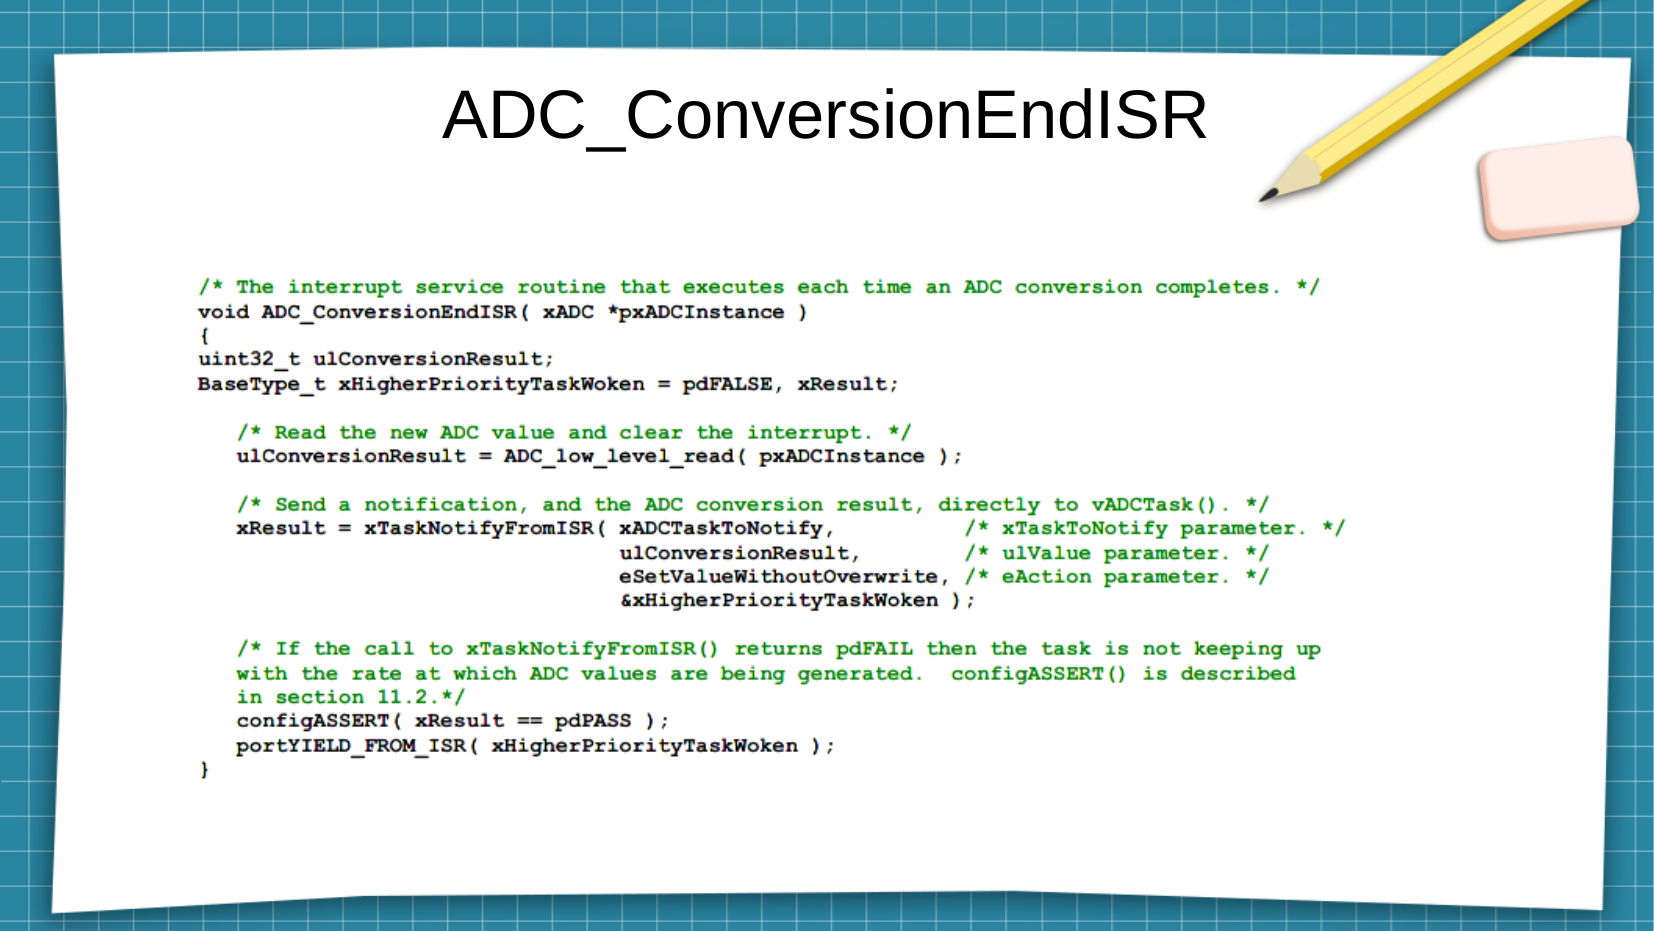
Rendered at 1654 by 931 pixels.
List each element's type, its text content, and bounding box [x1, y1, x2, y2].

title ADC_ConversionEndISR [82, 37, 1571, 193]
picture [0, 0, 1654, 931]
